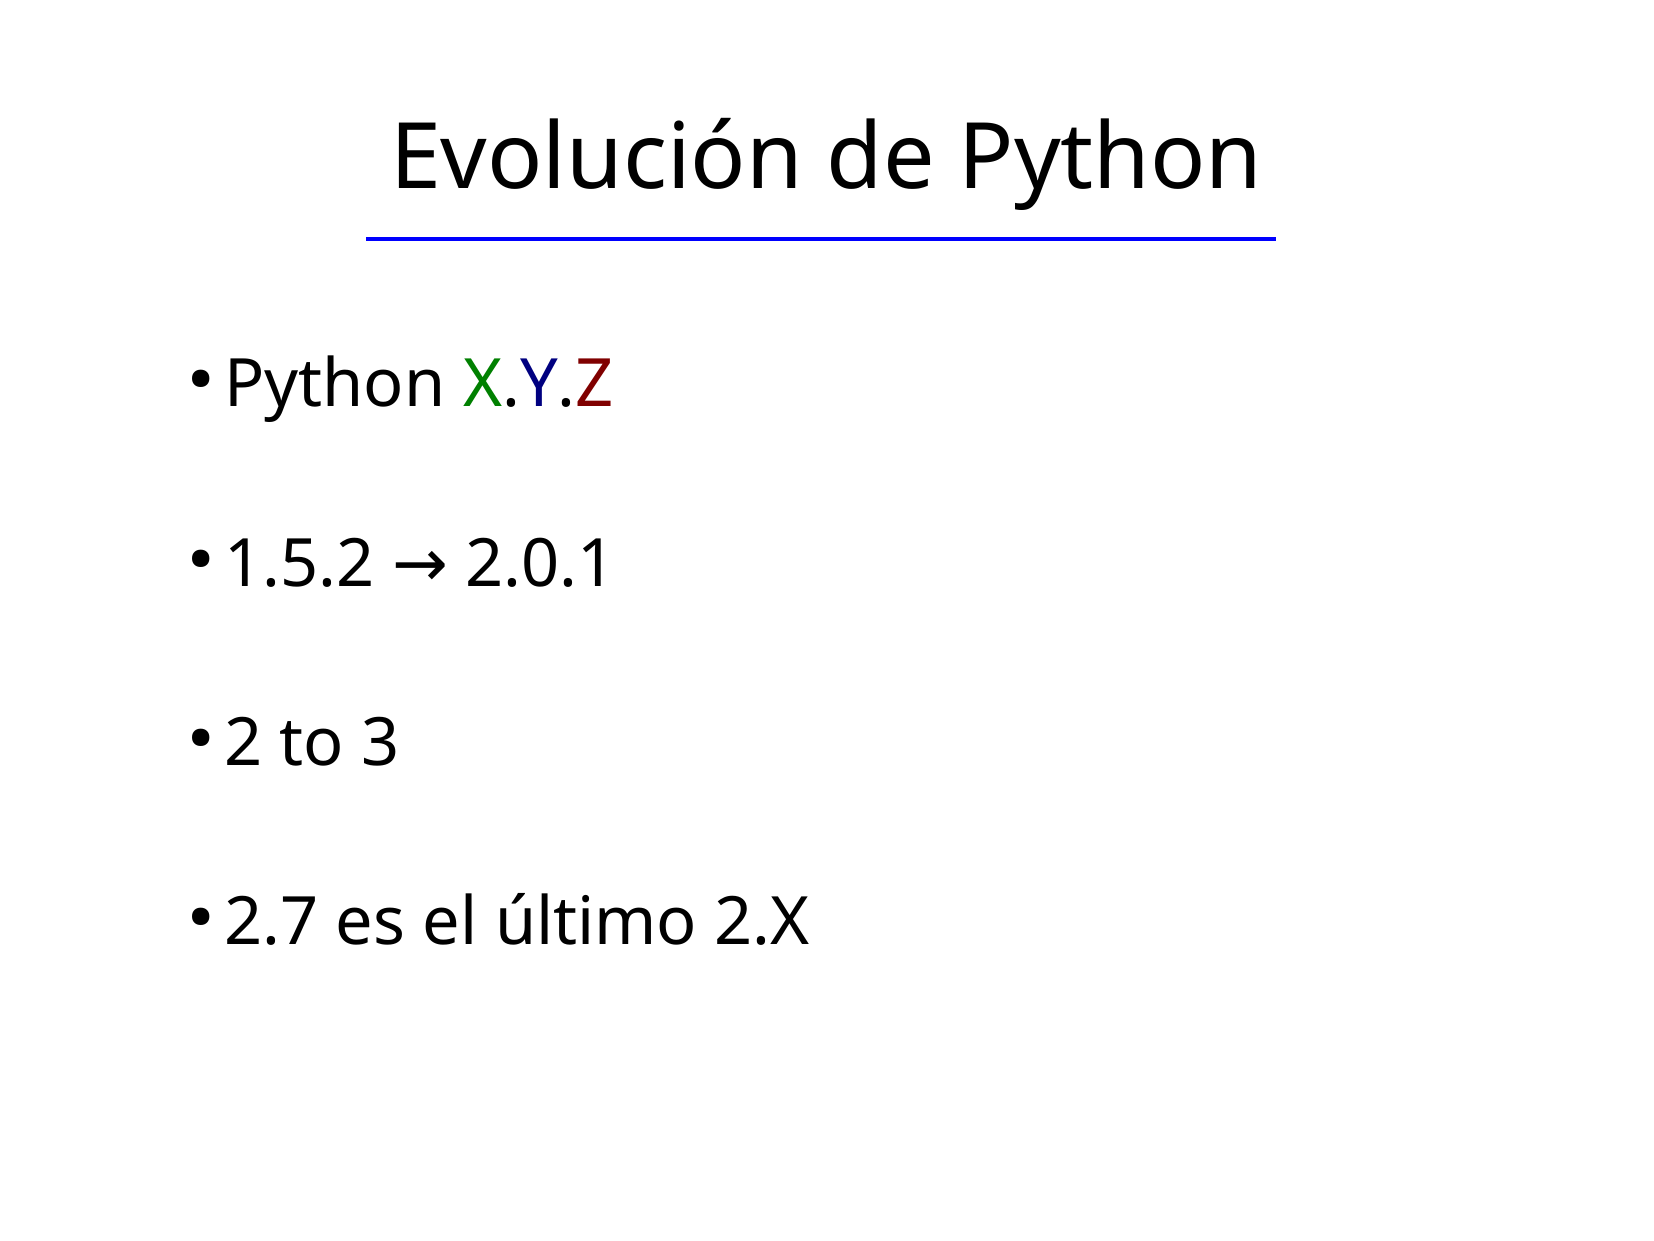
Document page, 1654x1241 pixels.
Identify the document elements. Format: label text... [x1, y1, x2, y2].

title Evolución de Python [82, 49, 1571, 257]
subtitle Python X.Y.Z 1.5.2 → 2.0.1 2 to 3 2.7 es el último 2.X [82, 290, 1538, 1010]
